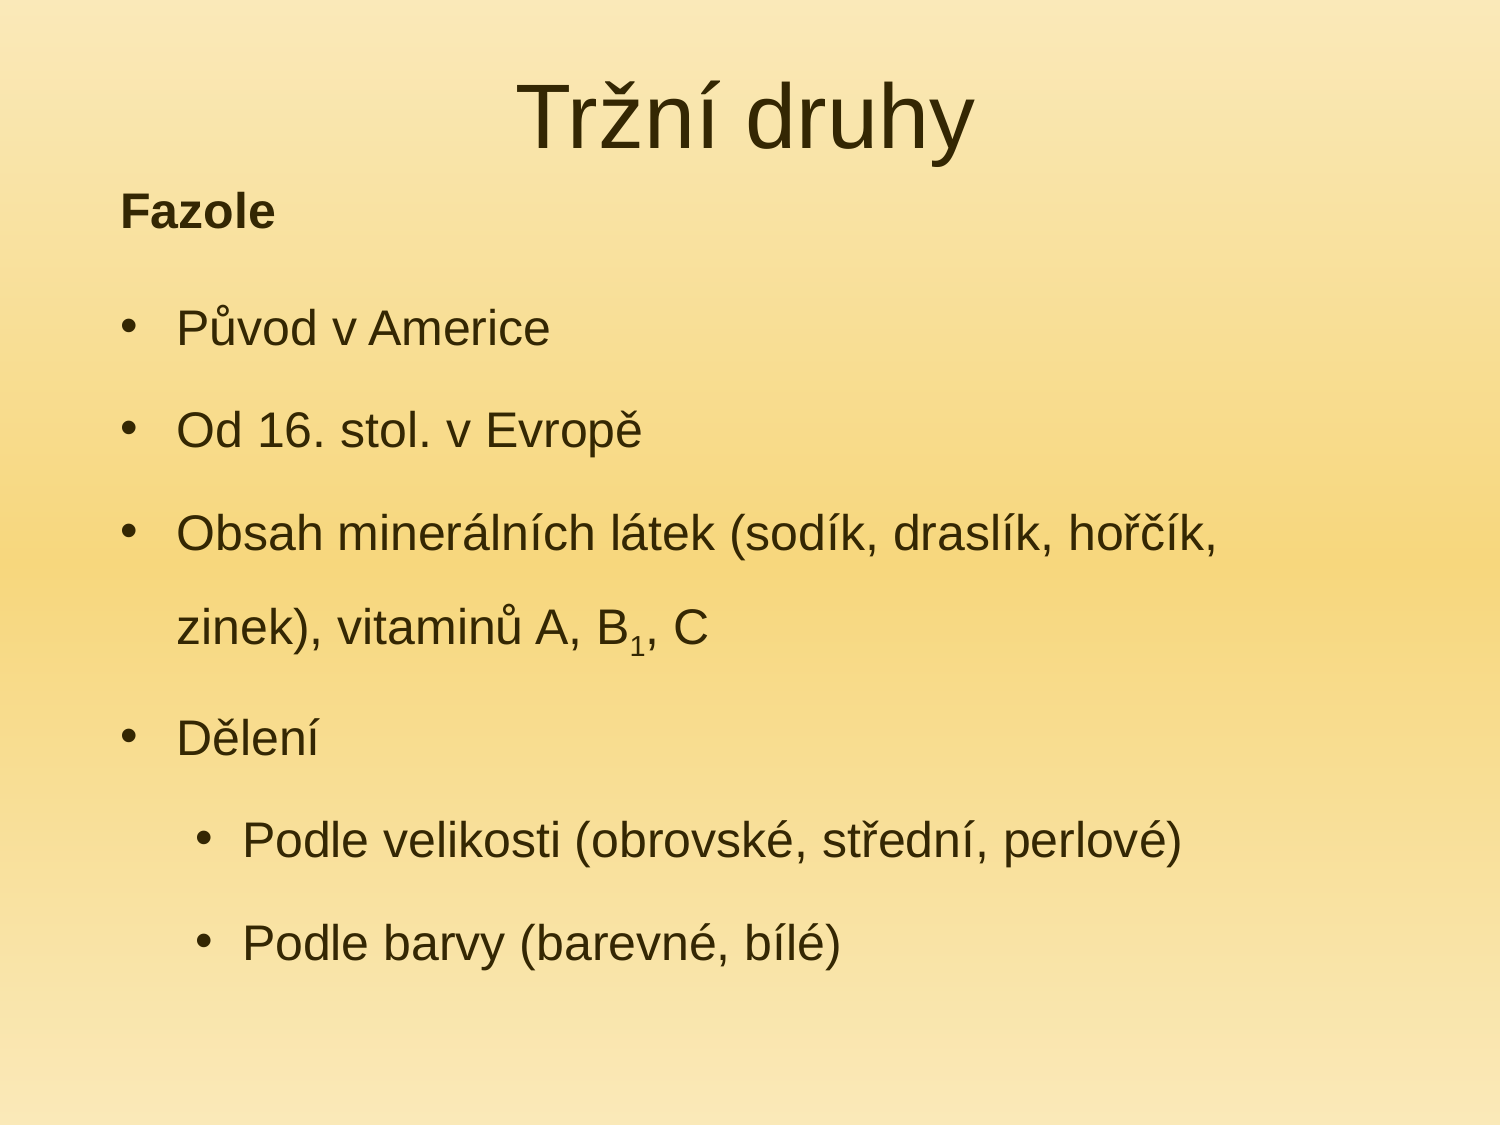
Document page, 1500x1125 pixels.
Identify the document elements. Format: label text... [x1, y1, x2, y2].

list Fazole [105, 163, 733, 246]
list Původ v Americe Od 16. stol. v Evropě Obsah minerálních látek (sodík, draslík, hořčík, zinek), vitaminů A, B1, C Dělení Podle velikosti (obrovské, střední, perlové) Podle barvy (barevné, bílé) [105, 257, 1365, 1032]
title Tržní druhy [70, 35, 1421, 190]
